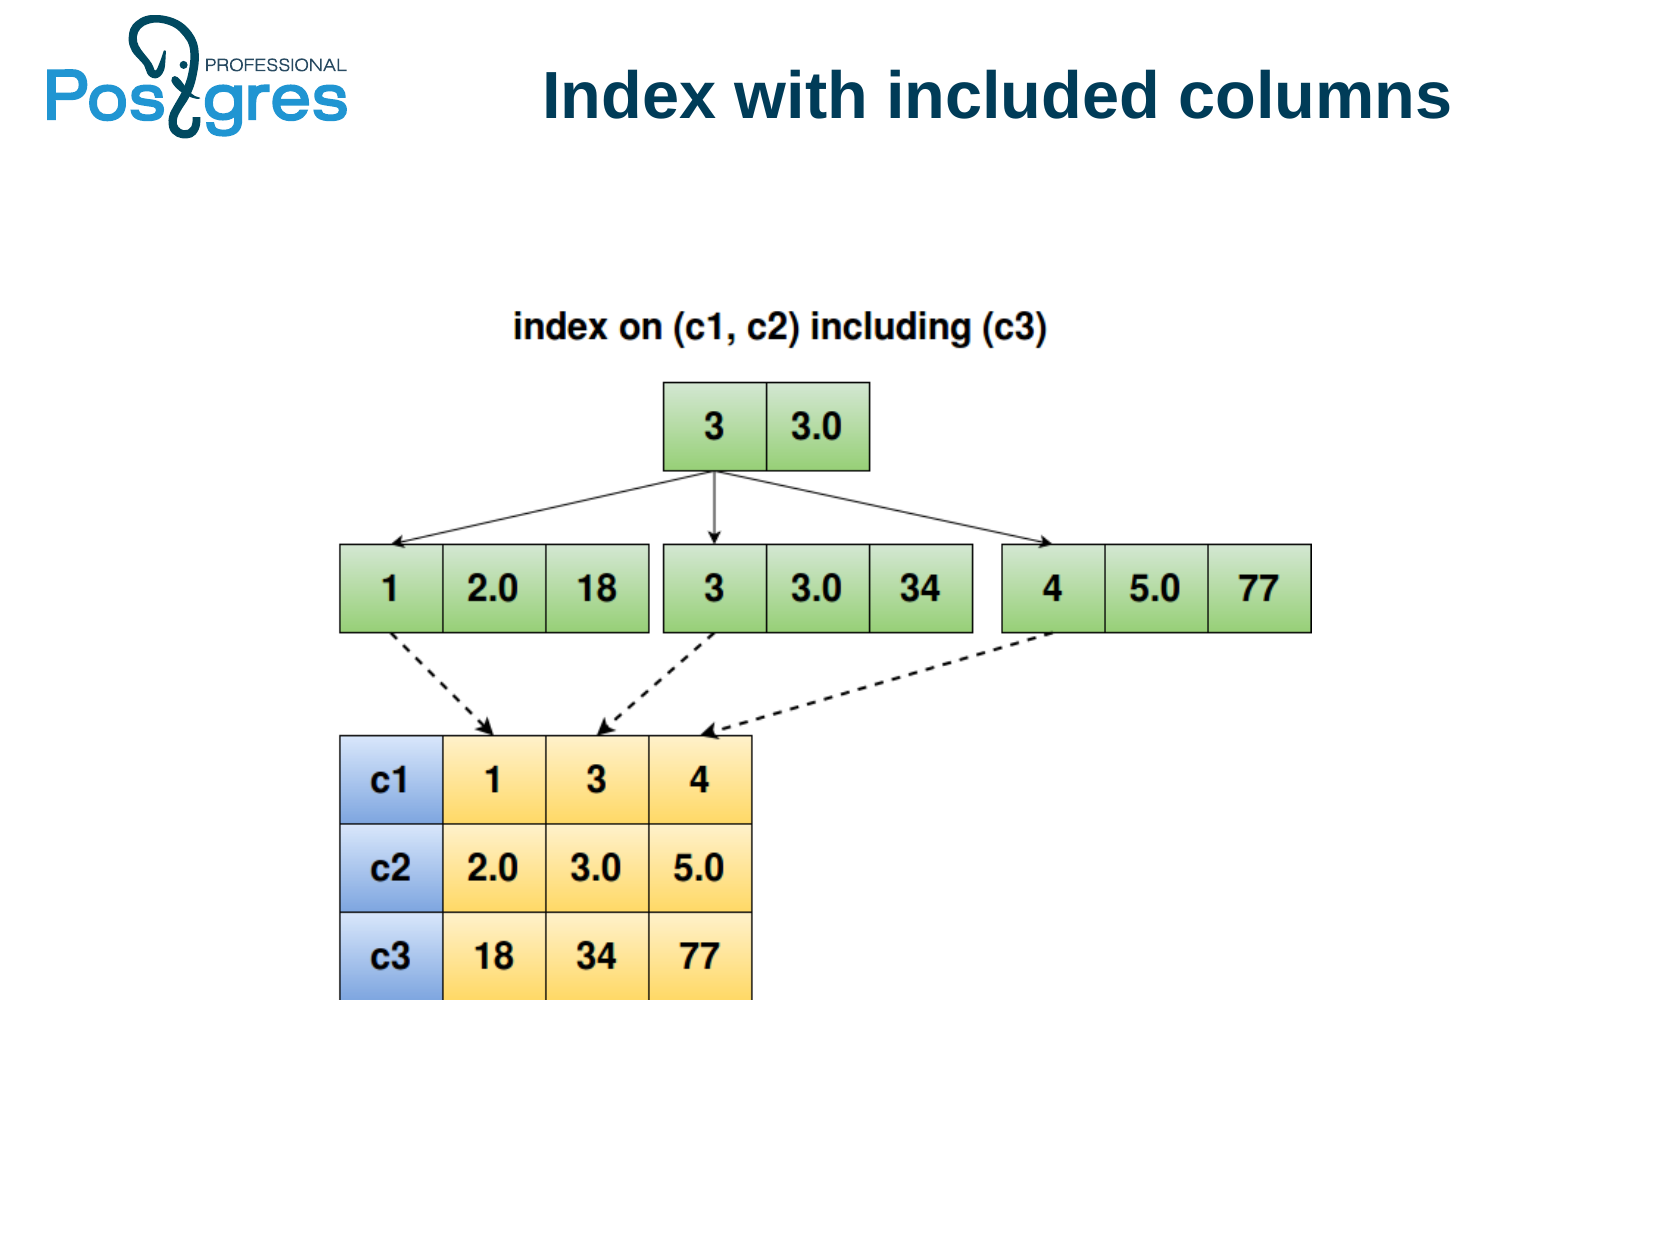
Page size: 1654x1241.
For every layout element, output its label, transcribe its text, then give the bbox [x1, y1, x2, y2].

picture [335, 282, 1312, 1000]
title Index with included columns [389, 49, 1607, 142]
